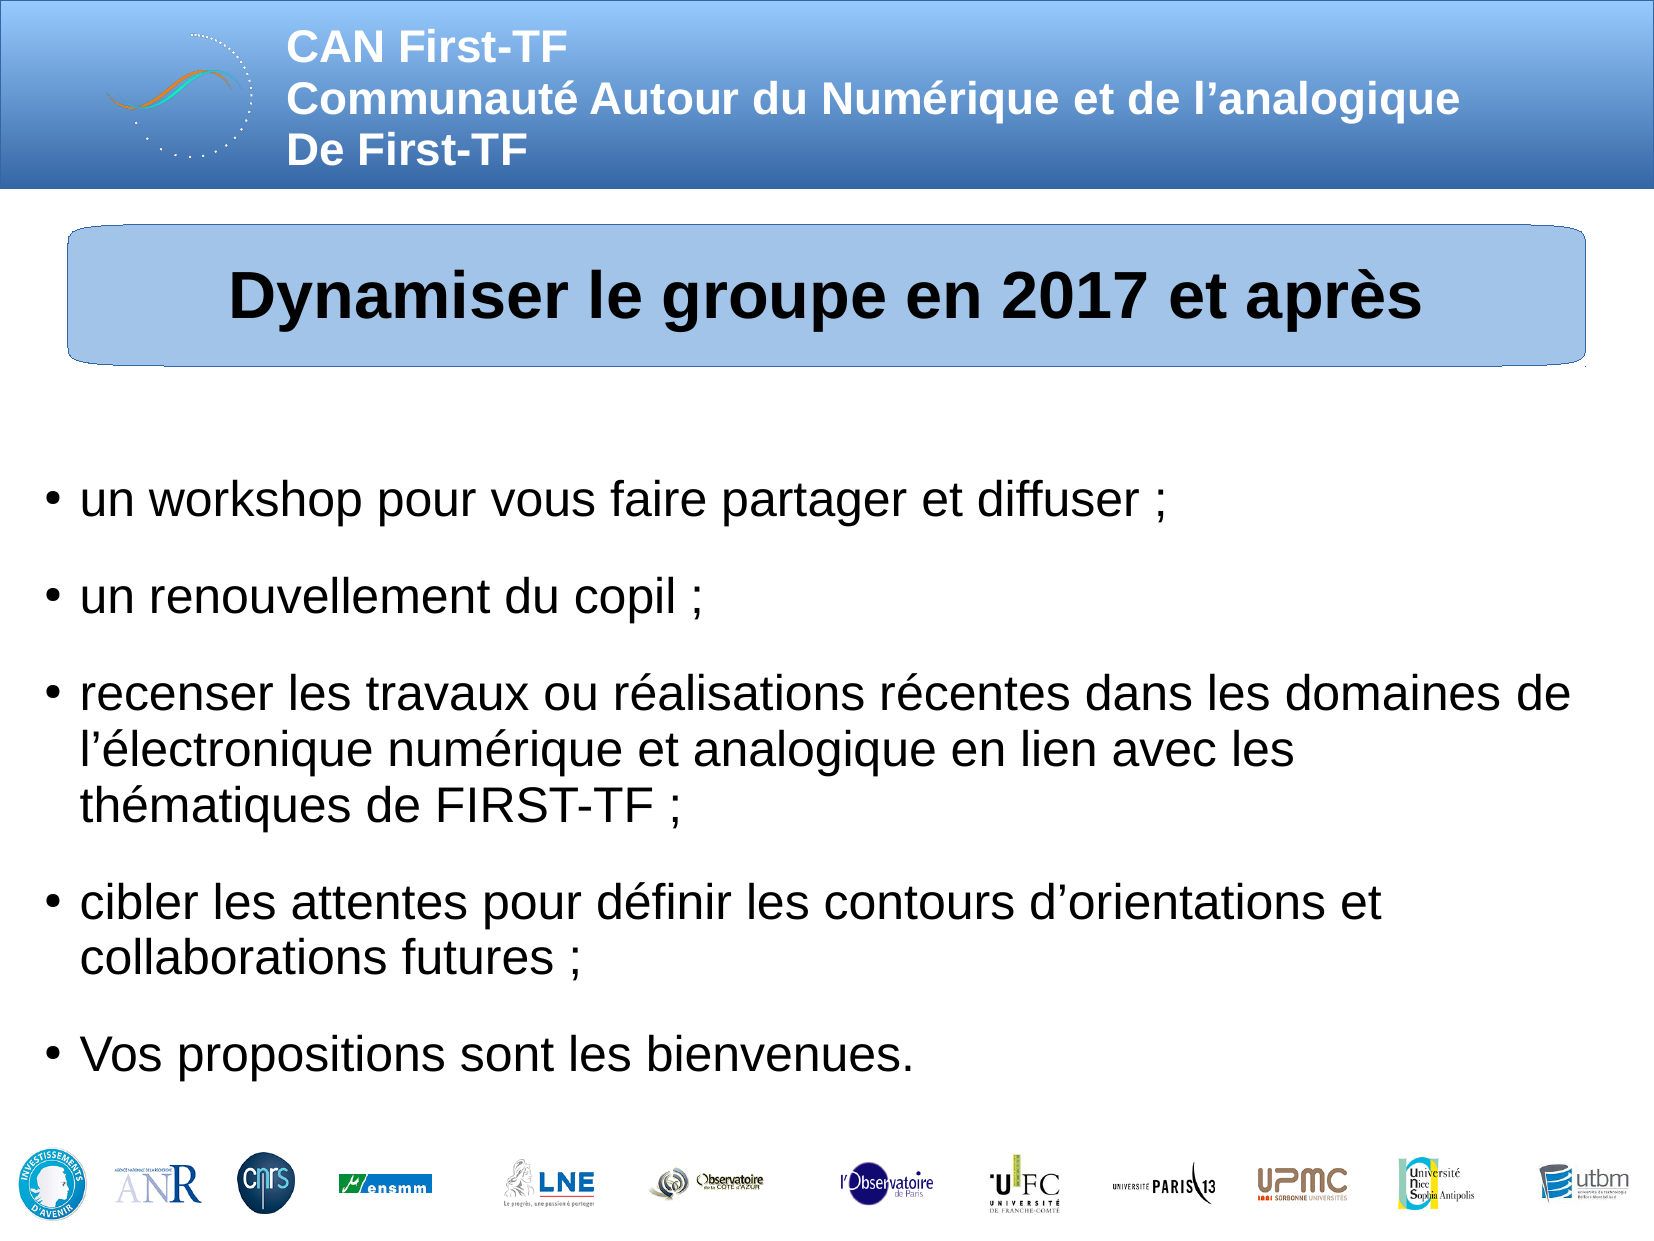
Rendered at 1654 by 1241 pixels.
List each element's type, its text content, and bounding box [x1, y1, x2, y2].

picture [1113, 1162, 1215, 1204]
text_box CAN First-TF Communauté Autour du Numérique et de l’analogique De First-TF [271, 14, 1627, 213]
picture [100, 23, 260, 166]
picture [237, 1152, 295, 1214]
picture [1538, 1163, 1630, 1204]
picture [1398, 1157, 1474, 1210]
picture [987, 1153, 1060, 1214]
picture [1256, 1163, 1348, 1204]
text_box Dynamiser le groupe en 2017 et après [67, 224, 1586, 367]
text_box un workshop pour vous faire partager et diffuser ; un renouvellement du copil ; recenser les travaux ou réalisations récentes dans les domaines de l’électronique numérique et analogique en lien avec les thématiques de FIRST-TF ; cibler les attentes pour définir les contours d’orientations et collaborations futures ; Vos propositions sont les bienvenues. [29, 463, 1595, 1090]
text_box [0, 0, 1654, 189]
picture [648, 1166, 764, 1201]
picture [841, 1161, 933, 1206]
picture [504, 1159, 594, 1207]
picture [339, 1174, 432, 1193]
picture [16, 1145, 87, 1221]
picture [114, 1164, 202, 1203]
